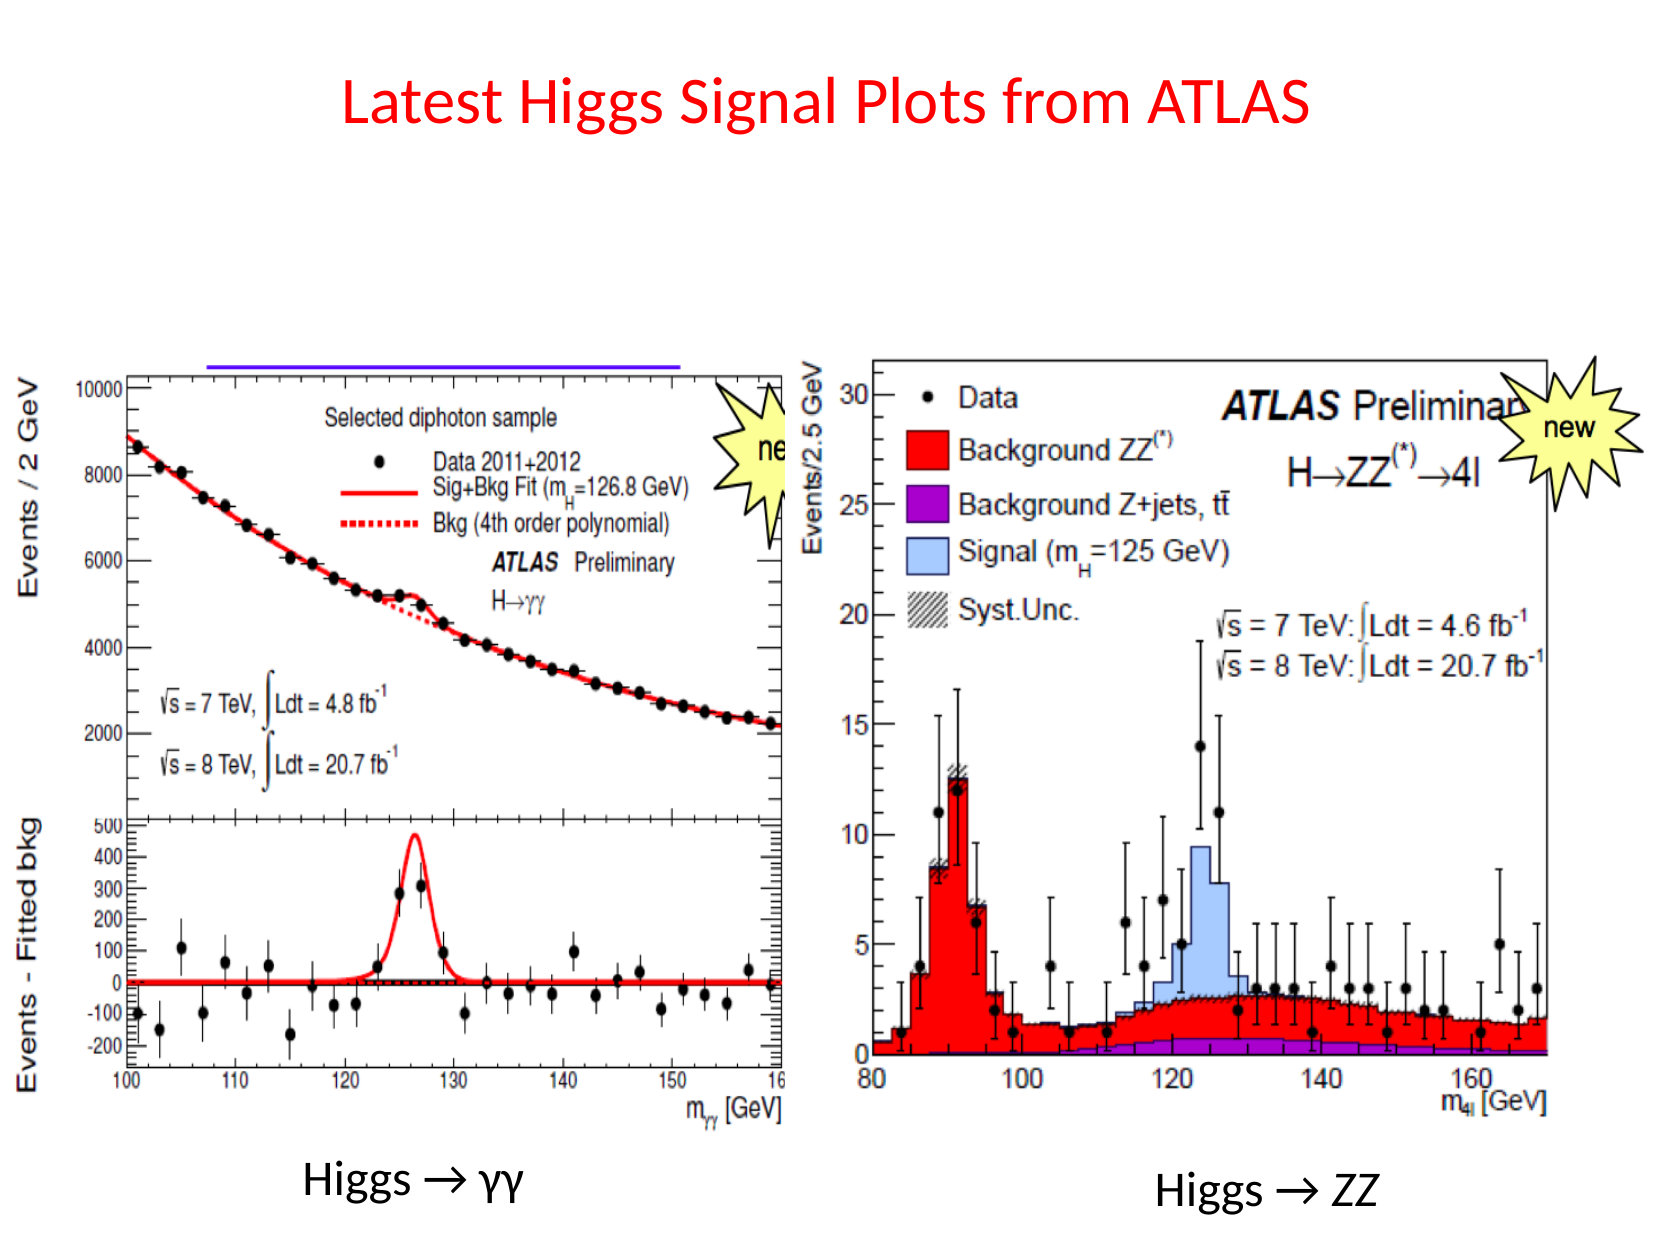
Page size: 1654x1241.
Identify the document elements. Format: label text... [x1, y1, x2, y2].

title Latest Higgs Signal Plots from ATLAS [82, 49, 1571, 257]
text_box Higgs → ZZ [1139, 1149, 1394, 1224]
picture [6, 339, 1654, 1139]
text_box Higgs → γγ [287, 1139, 539, 1213]
